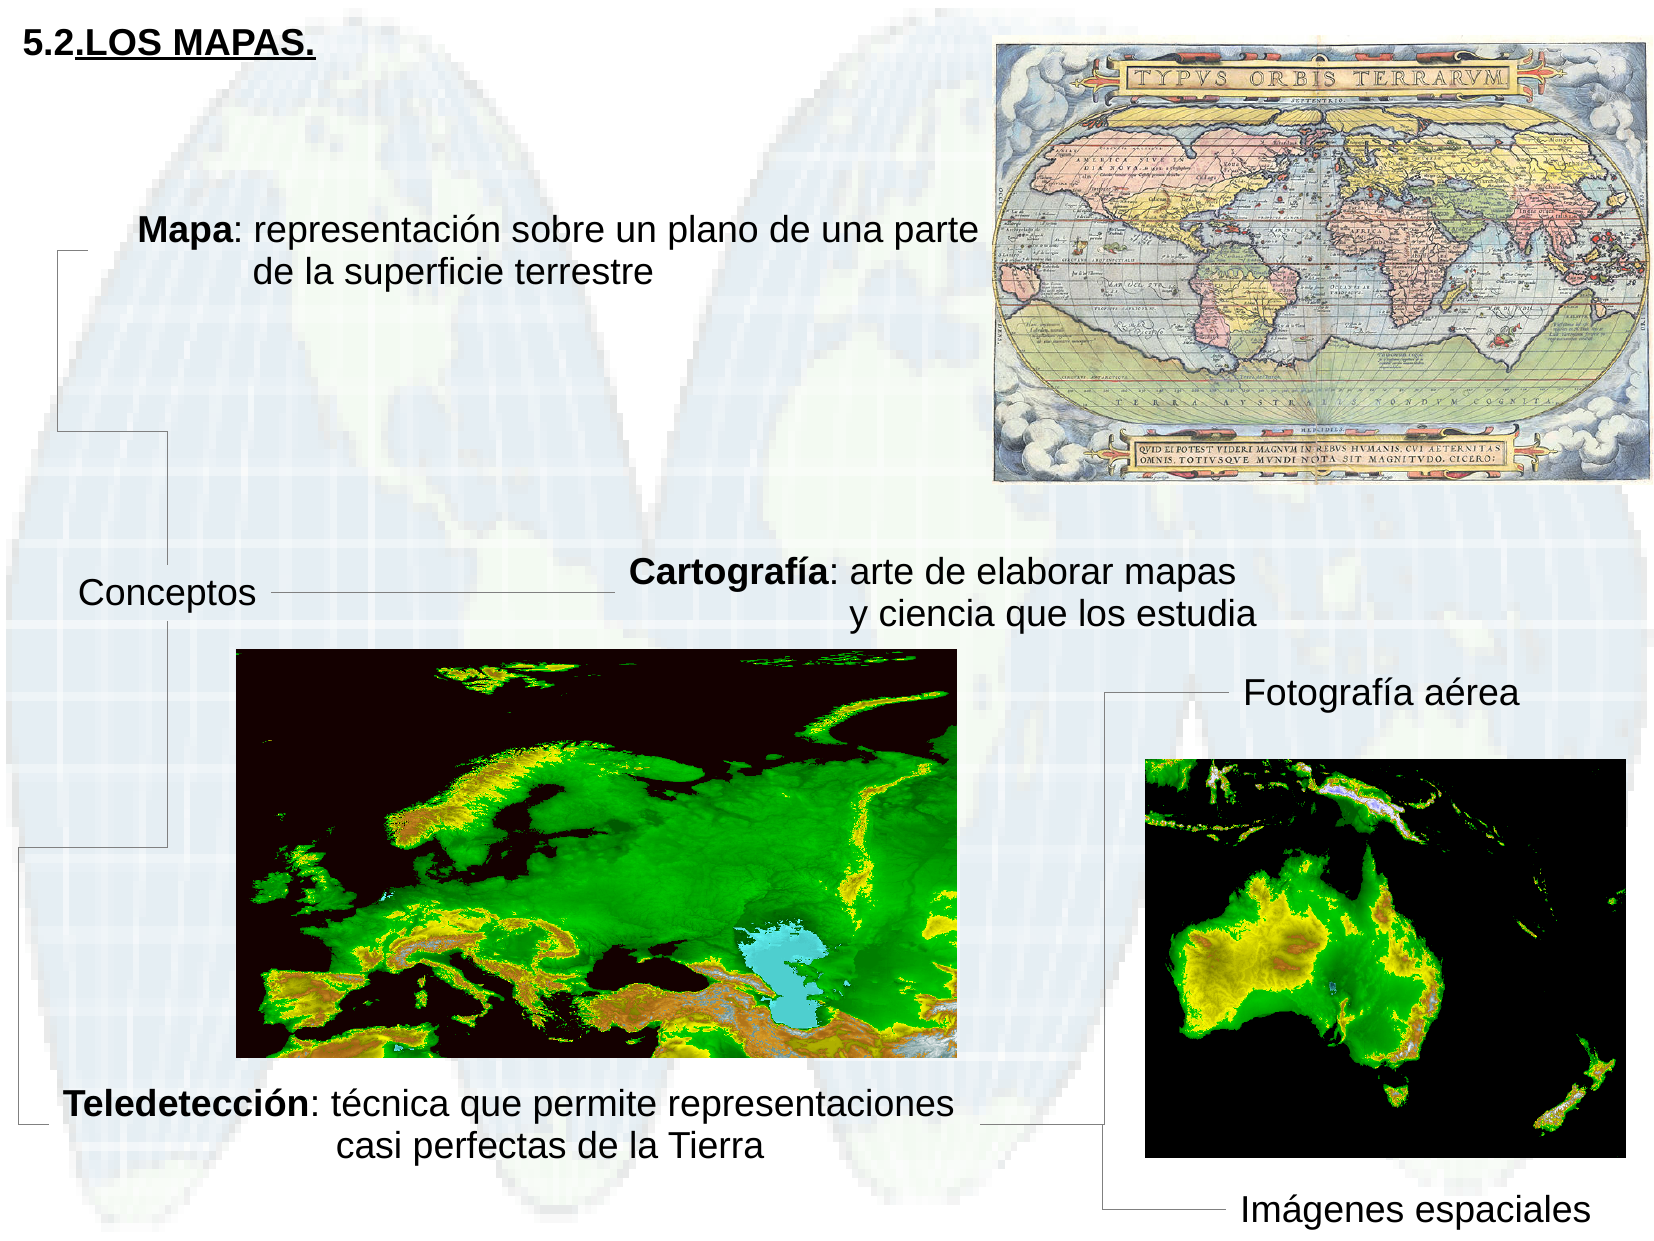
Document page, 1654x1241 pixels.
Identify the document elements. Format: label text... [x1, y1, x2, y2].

picture [0, 0, 1654, 1241]
text_box Conceptos [63, 564, 272, 622]
text_box Mapa: representación sobre un plano de una parte de la superficie terrestre [87, 200, 992, 300]
text_box 5.2.LOS MAPAS. [7, 14, 331, 71]
text_box Teledetección: técnica que permite representaciones casi perfectas de la Tierra [48, 1074, 981, 1174]
text_box Fotografía aérea [1228, 663, 1535, 721]
text_box Cartografía: arte de elaborar mapas y ciencia que los estudia [614, 543, 1272, 643]
text_box Imágenes espaciales [1225, 1181, 1607, 1238]
